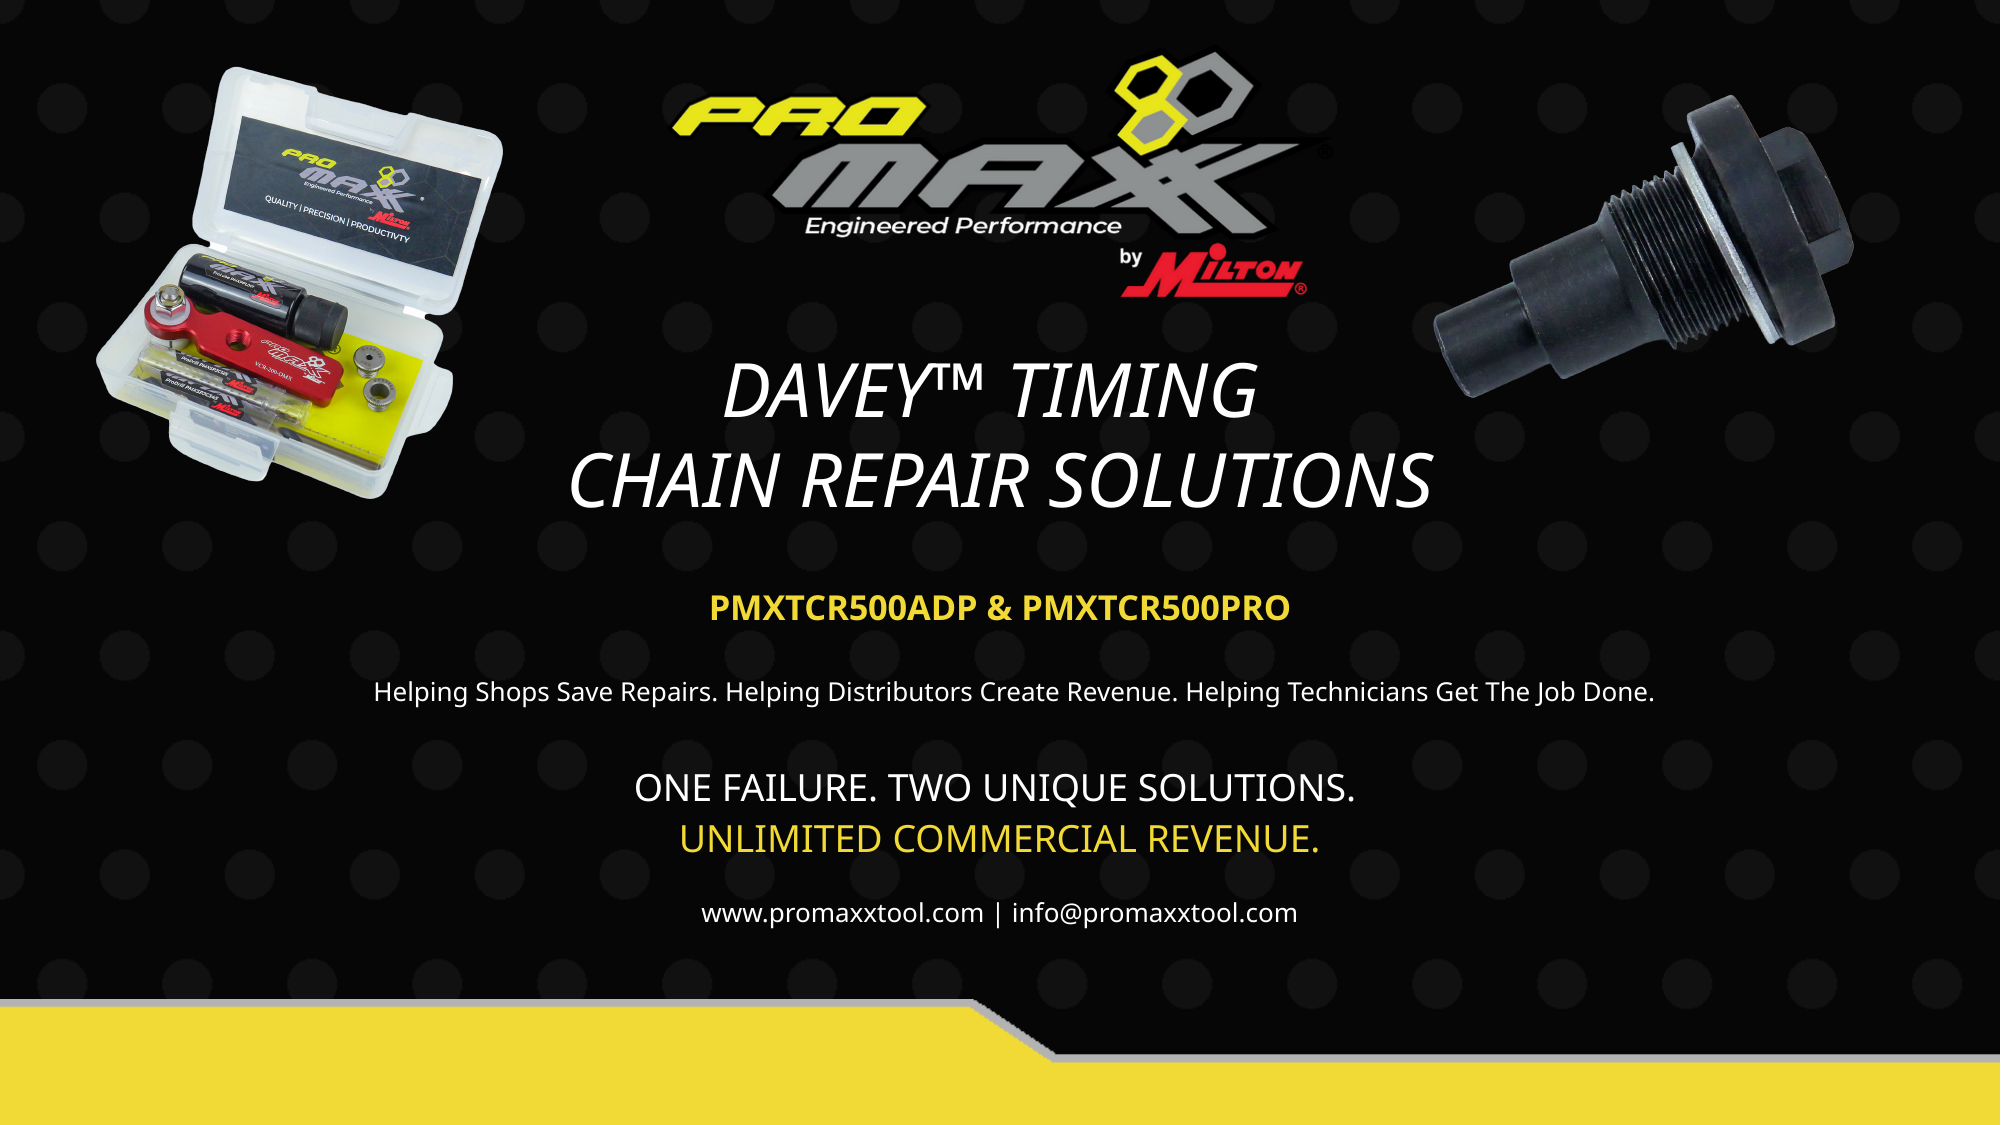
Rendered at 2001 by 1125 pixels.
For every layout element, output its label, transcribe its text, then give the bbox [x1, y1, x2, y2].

text_box Helping Shops Save Repairs. Helping Distributors Create Revenue. Helping Technicians Get The Job Done. [300, 660, 1730, 708]
picture [0, 0, 2000, 1125]
text_box DAVEY™ TIMING CHAIN REPAIR SOLUTIONS [302, 342, 1361, 523]
text_box PMXTCR500ADP & PMXTCR500PRO [335, 565, 1664, 627]
text_box ONE FAILURE. TWO UNIQUE SOLUTIONS. UNLIMITED COMMERCIAL REVENUE. [376, 756, 1624, 861]
text_box www.promaxxtool.com | info@promaxxtool.com [335, 896, 1664, 928]
